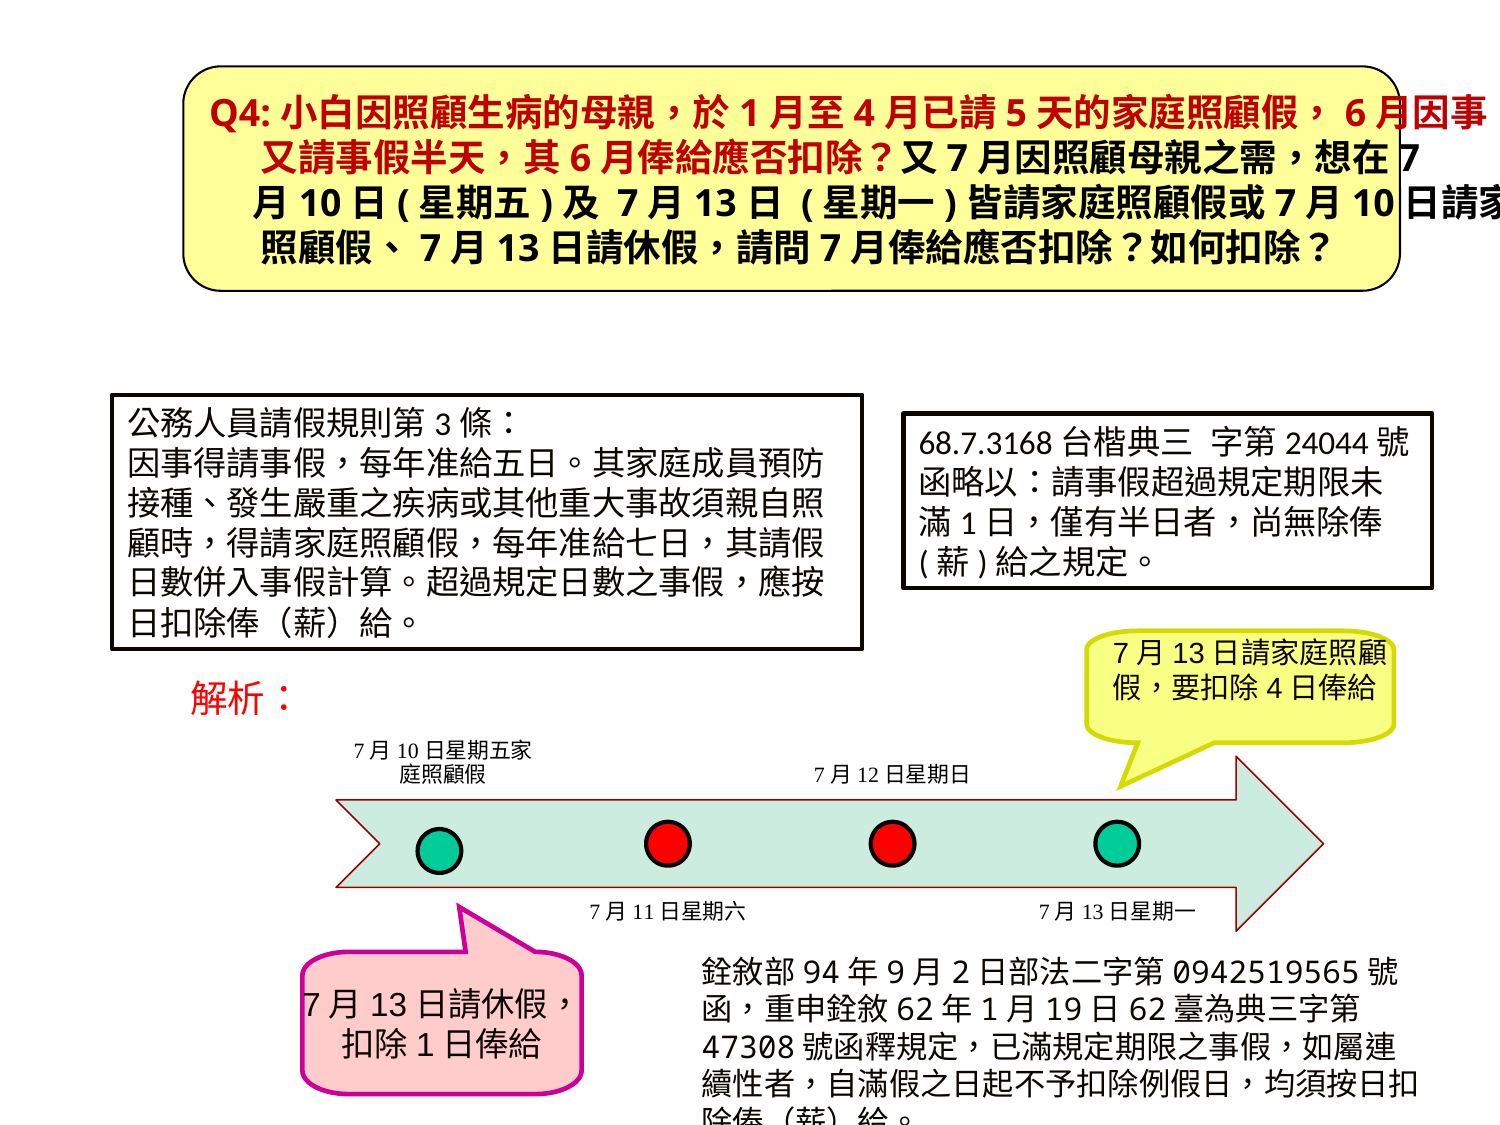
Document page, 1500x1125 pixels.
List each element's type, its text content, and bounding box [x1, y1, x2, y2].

text_box Q4:小白因照顧生病的母親，於1月至4月已請5天的家庭照顧假，6月因事 又請事假半天，其6月俸給應否扣除？又7月因照顧母親之需，想在7 月10日(星期五)及 7月13日 (星期一)皆請家庭照顧假或7月10日請家庭 照顧假、7月13日請休假，請問7月俸給應否扣除？如何扣除？ [183, 66, 1401, 291]
text_box 解析： [171, 673, 322, 729]
text_box 7月10日星期五家庭照顧假 [336, 624, 551, 800]
text_box 銓敘部94年9月2日部法二字第0942519565號函，重申銓敘62年1月19日62臺為典三字第47308號函釋規定，已滿規定期限之事假，如屬連續性者，自滿假之日起不予扣除例假日，均須按日扣除俸（薪）給。 [687, 945, 1437, 1125]
text_box 7月13日請家庭照顧 假，要扣除4日俸給 [1086, 630, 1394, 787]
text_box 7月12日星期日 [785, 624, 1000, 800]
text_box 7月13日請休假， 扣除1日俸給 [302, 906, 582, 1095]
text_box 公務人員請假規則第3條： 因事得請事假，每年准給五日。其家庭成員預防接種、發生嚴重之疾病或其他重大事故須親自照顧時，得請家庭照顧假，每年准給七日，其請假日數併入事假計算。超過規定日數之事假，應按日扣除俸（薪）給。 [112, 395, 862, 649]
text_box 7月11日星期六 [561, 887, 776, 1063]
text_box 7月13日星期一 [1010, 887, 1225, 945]
text_box [335, 756, 1324, 932]
text_box 68.7.3168台楷典三 字第24044號函略以：請事假超過規定期限未滿1日，僅有半日者，尚無除俸(薪)給之規定。 [904, 414, 1432, 588]
